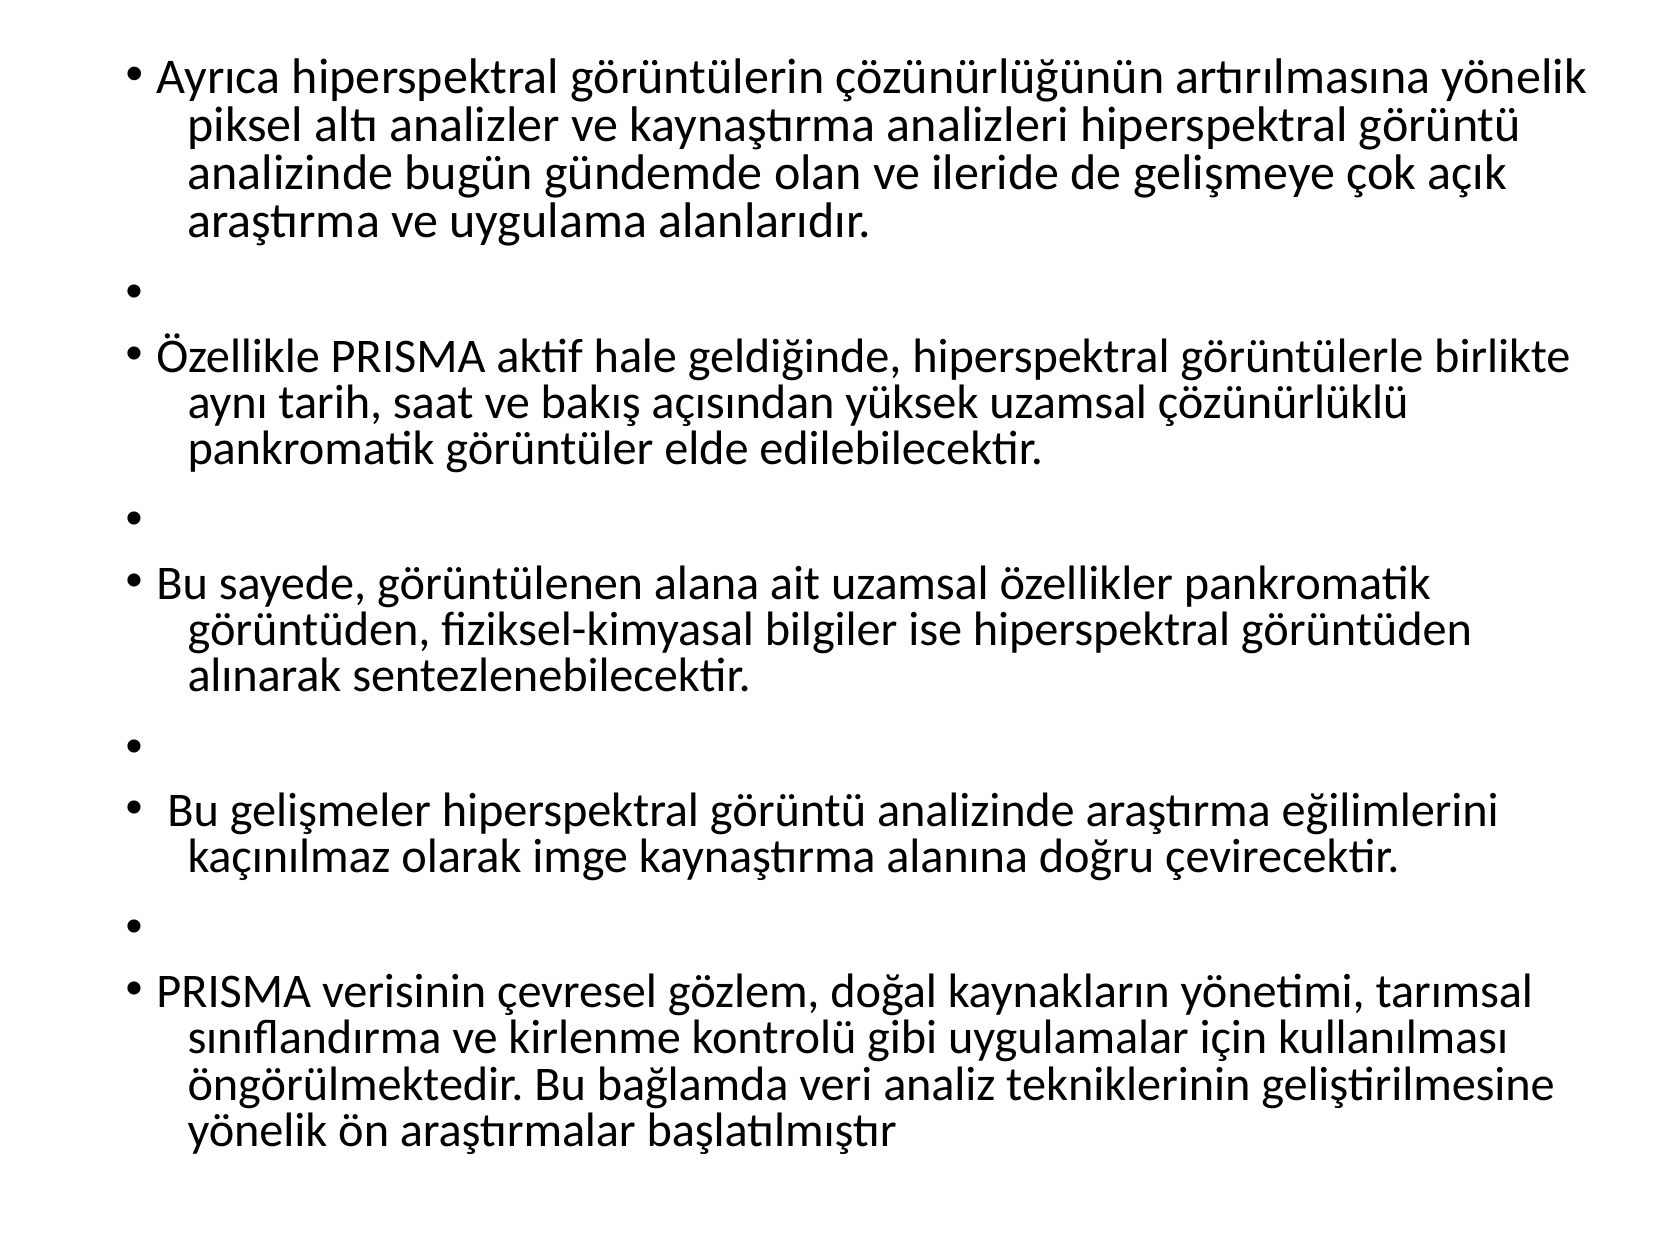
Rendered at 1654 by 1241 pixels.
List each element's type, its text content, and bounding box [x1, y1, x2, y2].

list Ayrıca hiperspektral görüntülerin çözünürlüğünün artırılmasına yönelik piksel altı analizler ve kaynaştırma analizleri hiperspektral görüntü analizinde bugün gündemde olan ve ileride de gelişmeye çok açık araştırma ve uygulama alanlarıdır. Özellikle PRISMA aktif hale geldiğinde, hiperspektral görüntülerle birlikte aynı tarih, saat ve bakış açısından yüksek uzamsal çözünürlüklü pankromatik görüntüler elde edilebilecektir. Bu sayede, görüntülenen alana ait uzamsal özellikler pankromatik görüntüden, fiziksel-kimyasal bilgiler ise hiperspektral görüntüden alınarak sentezlenebilecektir. Bu gelişmeler hiperspektral görüntü analizinde araştırma eğilimlerini kaçınılmaz olarak imge kaynaştırma alanına doğru çevirecektir. PRISMA verisinin çevresel gözlem, doğal kaynakların yönetimi, tarımsal sınıflandırma ve kirlenme kontrolü gibi uygulamalar için kullanılması öngörülmektedir. Bu bağlamda veri analiz tekniklerinin geliştirilmesine yönelik ön araştırmalar başlatılmıştır [110, 47, 1627, 1241]
